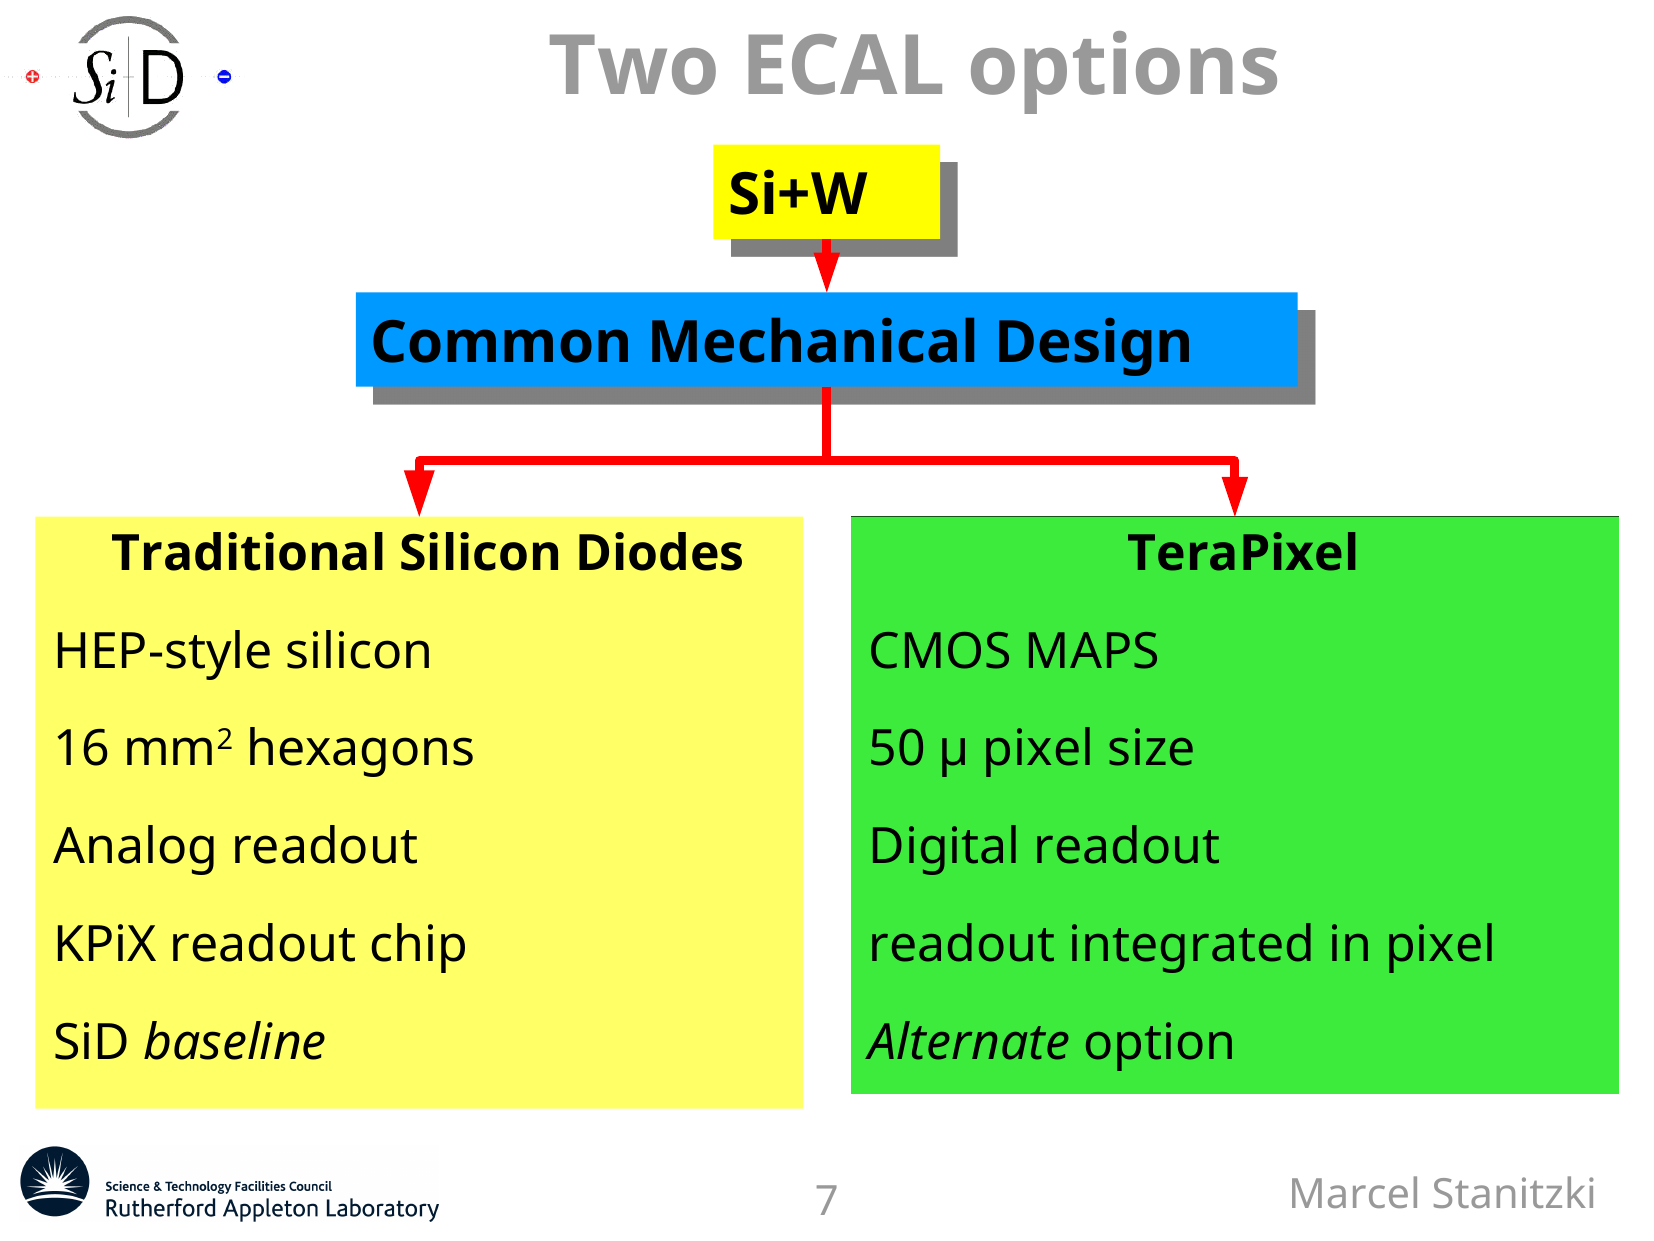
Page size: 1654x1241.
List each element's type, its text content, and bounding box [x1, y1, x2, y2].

picture [19, 1145, 439, 1222]
picture [0, 0, 256, 154]
list TeraPixel CMOS MAPS 50 µ pixel size Digital readout readout integrated in pixel Alternate option [851, 516, 1619, 1094]
text_box Si+W [713, 144, 941, 231]
list Traditional Silicon Diodes HEP-style silicon 16 mm2 hexagons Analog readout KPiX readout chip SiD baseline [35, 516, 804, 1109]
text_box Common Mechanical Design [355, 292, 1298, 379]
title Two ECAL options [250, 5, 1580, 119]
